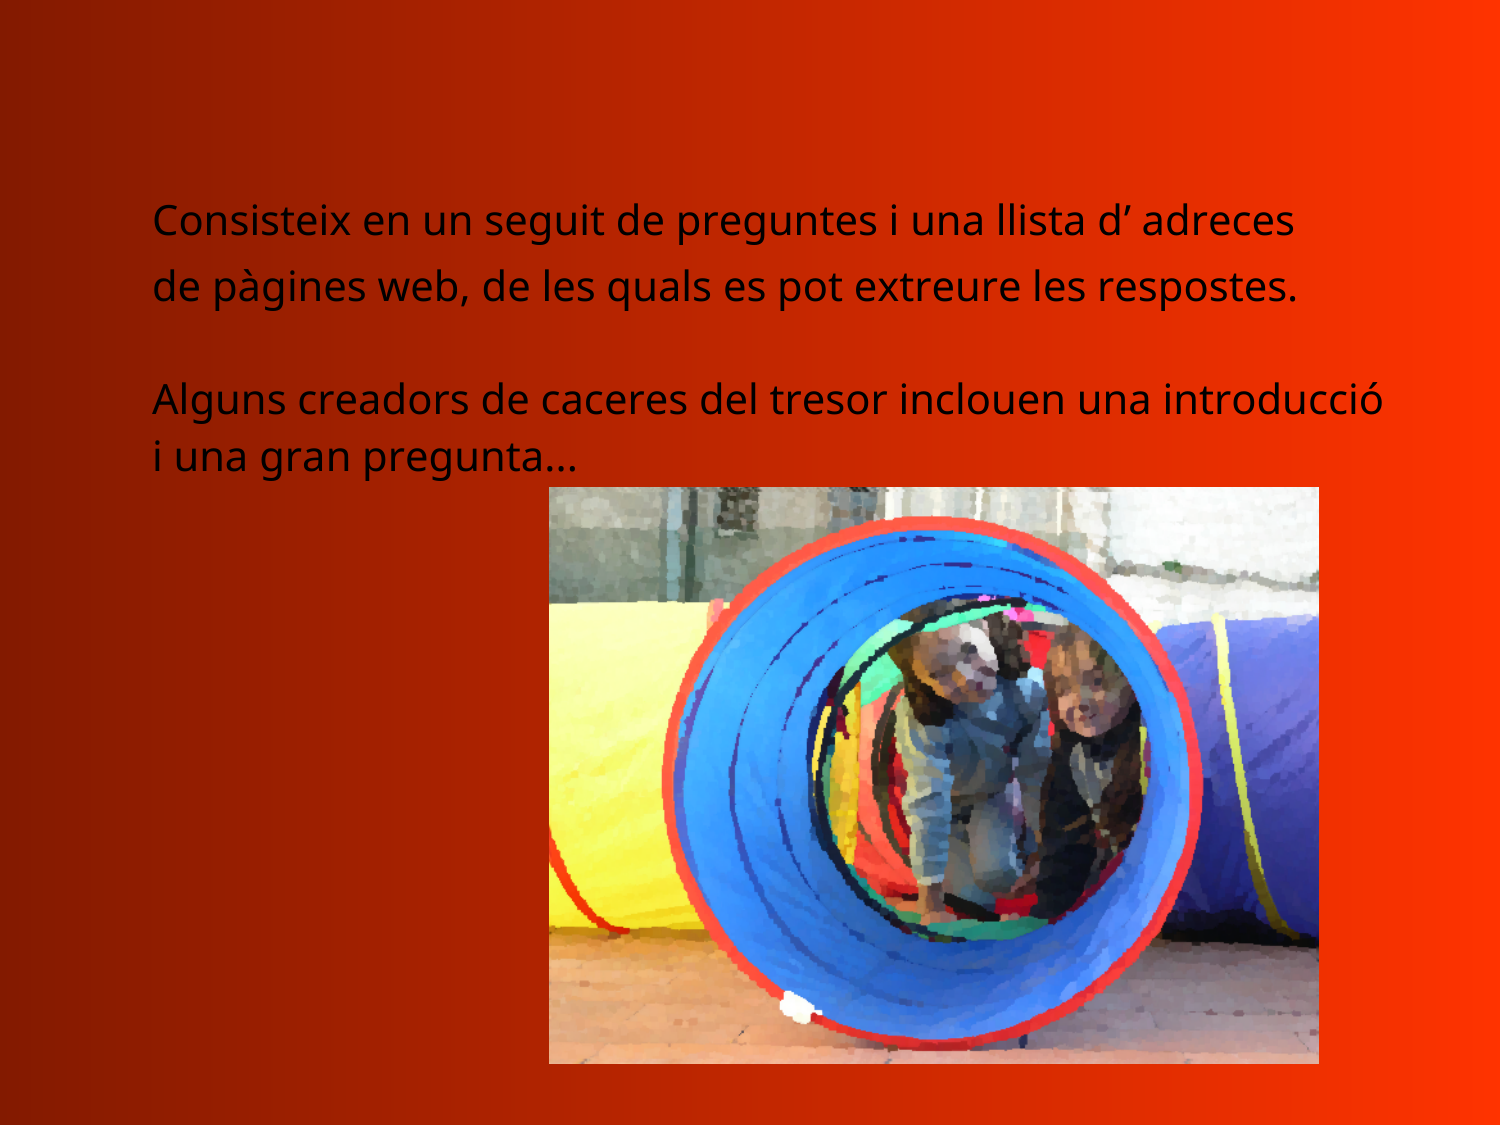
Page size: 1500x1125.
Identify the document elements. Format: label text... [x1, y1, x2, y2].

text_box Alguns creadors de caceres del tresor inclouen una introducció i una gran pregunta... [137, 362, 1401, 492]
text_box Consisteix en un seguit de preguntes i una llista d’ adreces de pàgines web, de les quals es pot extreure les respostes. [137, 237, 1325, 338]
picture [549, 487, 1319, 1065]
